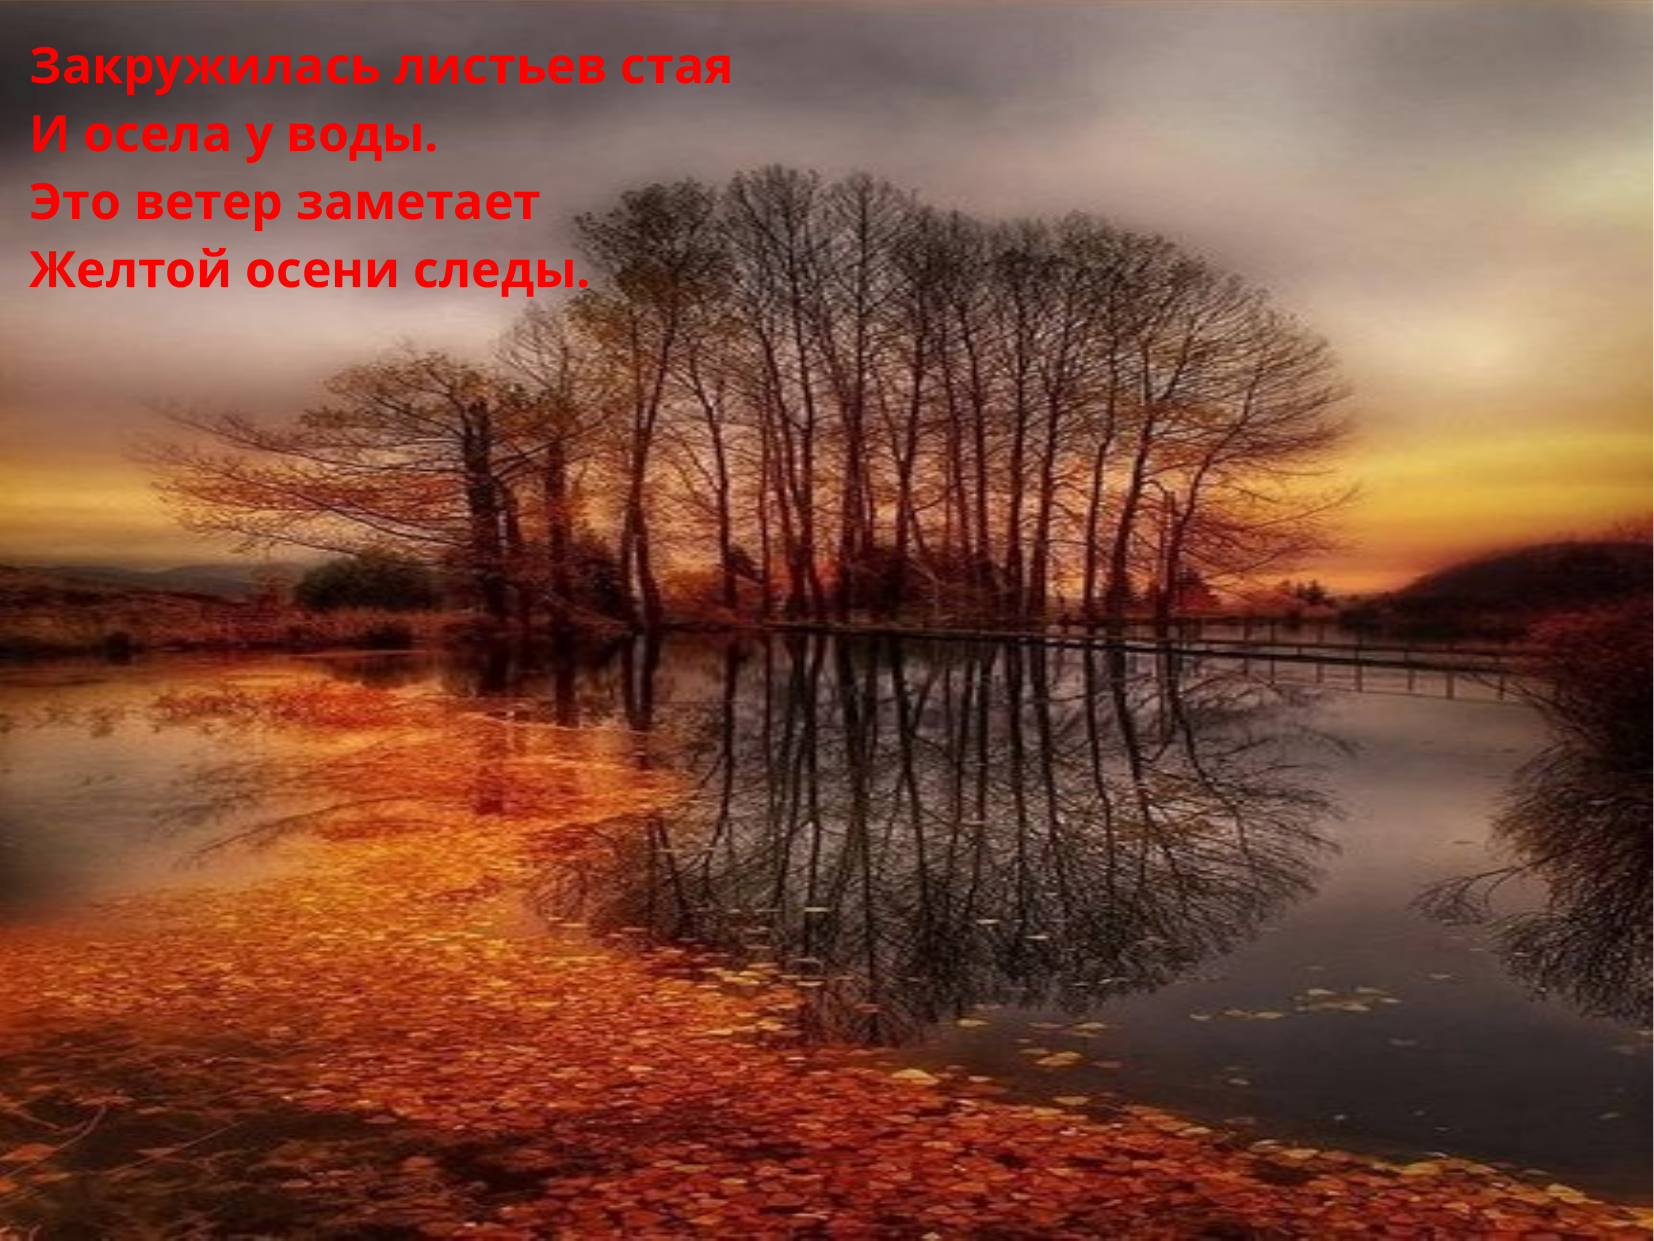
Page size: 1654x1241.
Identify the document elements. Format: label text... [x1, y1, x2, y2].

picture [0, 0, 1654, 1241]
list Закружилась листьев стая И осела у воды. Это ветер заметает Желтой осени следы. [29, 29, 1571, 1080]
